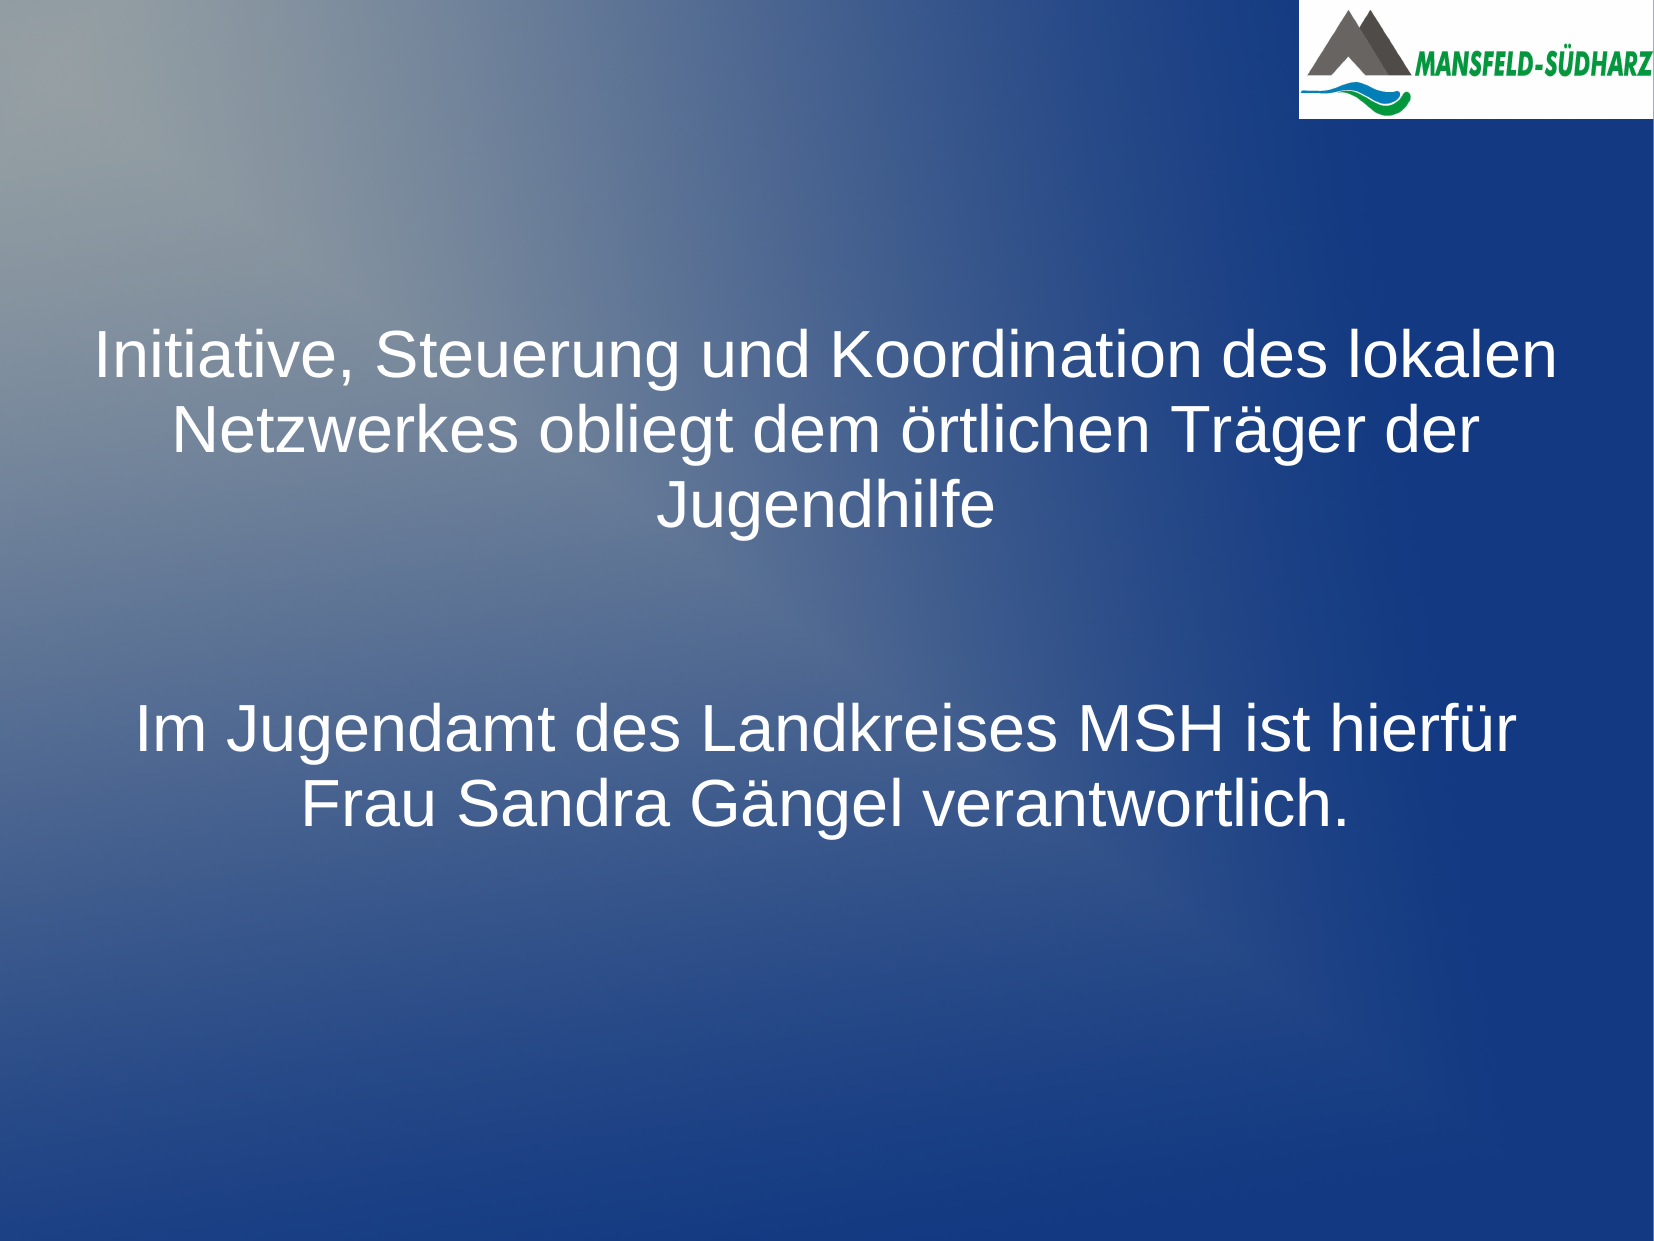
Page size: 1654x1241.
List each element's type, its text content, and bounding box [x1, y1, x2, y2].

subtitle Initiative, Steuerung und Koordination des lokalen Netzwerkes obliegt dem örtlichen Träger der Jugendhilfe Im Jugendamt des Landkreises MSH ist hierfür Frau Sandra Gängel verantwortlich. [82, 56, 1571, 1102]
picture [0, 0, 1654, 1241]
